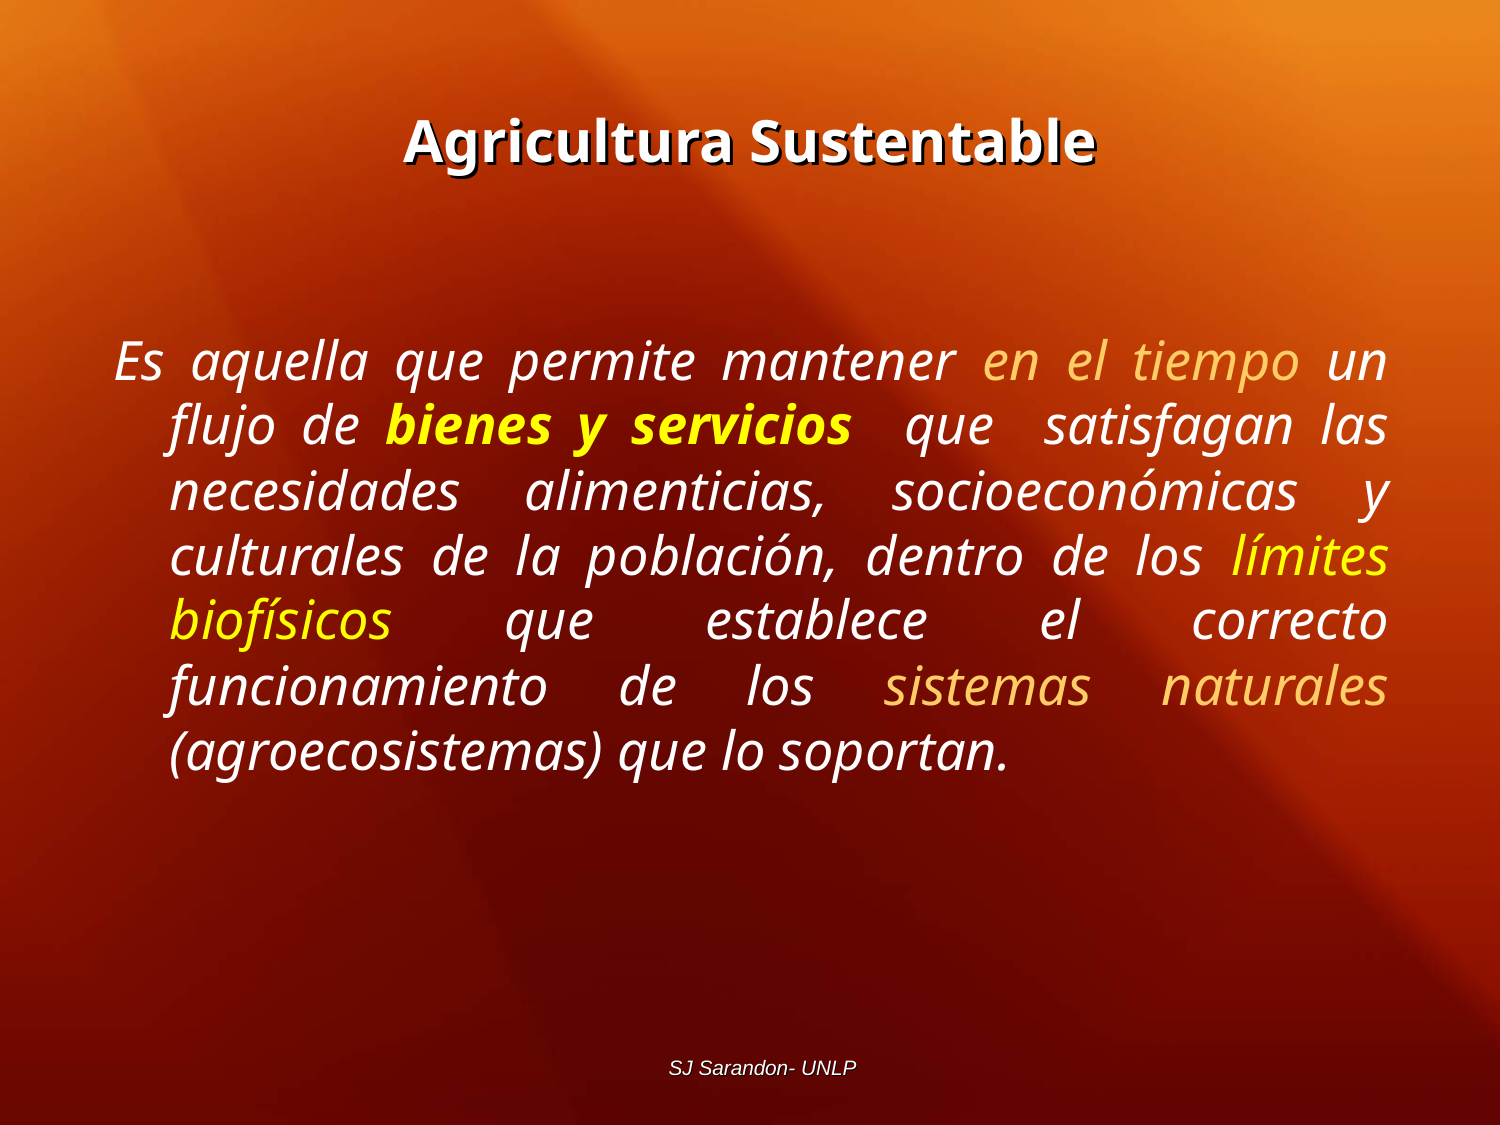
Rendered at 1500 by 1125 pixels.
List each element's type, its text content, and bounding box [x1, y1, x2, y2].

list Es aquella que permite mantener en el tiempo un flujo de bienes y servicios que satisfagan las necesidades alimenticias, socioeconómicas y culturales de la población, dentro de los límites biofísicos que establece el correcto funcionamiento de los sistemas naturales (agroecosistemas) que lo soportan. [98, 318, 1405, 848]
title Agricultura Sustentable [75, 45, 1426, 233]
text_box SJ Sarandon- UNLP [524, 1009, 1000, 1088]
picture [0, 0, 1500, 1125]
